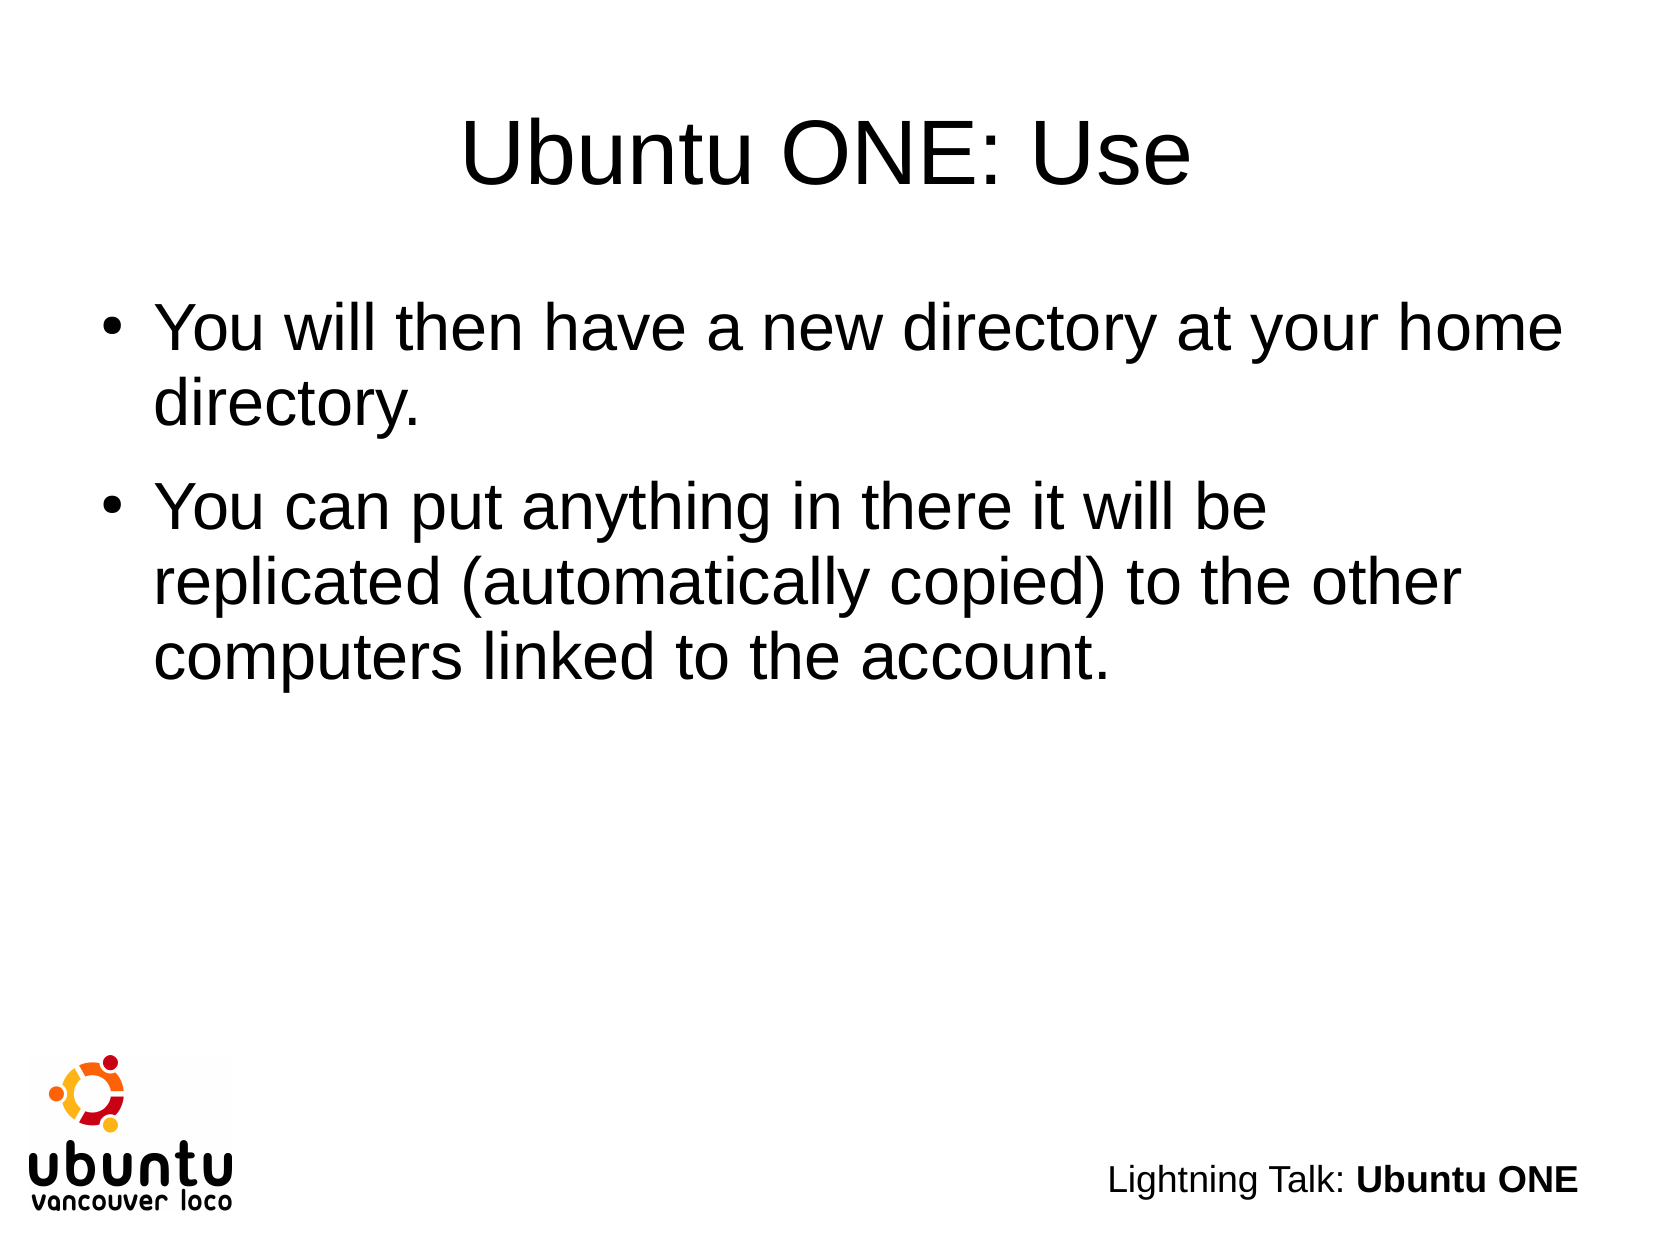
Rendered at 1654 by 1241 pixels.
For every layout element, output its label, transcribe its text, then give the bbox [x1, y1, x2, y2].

picture [29, 1055, 232, 1211]
list You will then have a new directory at your home directory. You can put anything in there it will be replicated (automatically copied) to the other computers linked to the account. [82, 290, 1571, 1109]
title Ubuntu ONE: Use [82, 56, 1571, 250]
